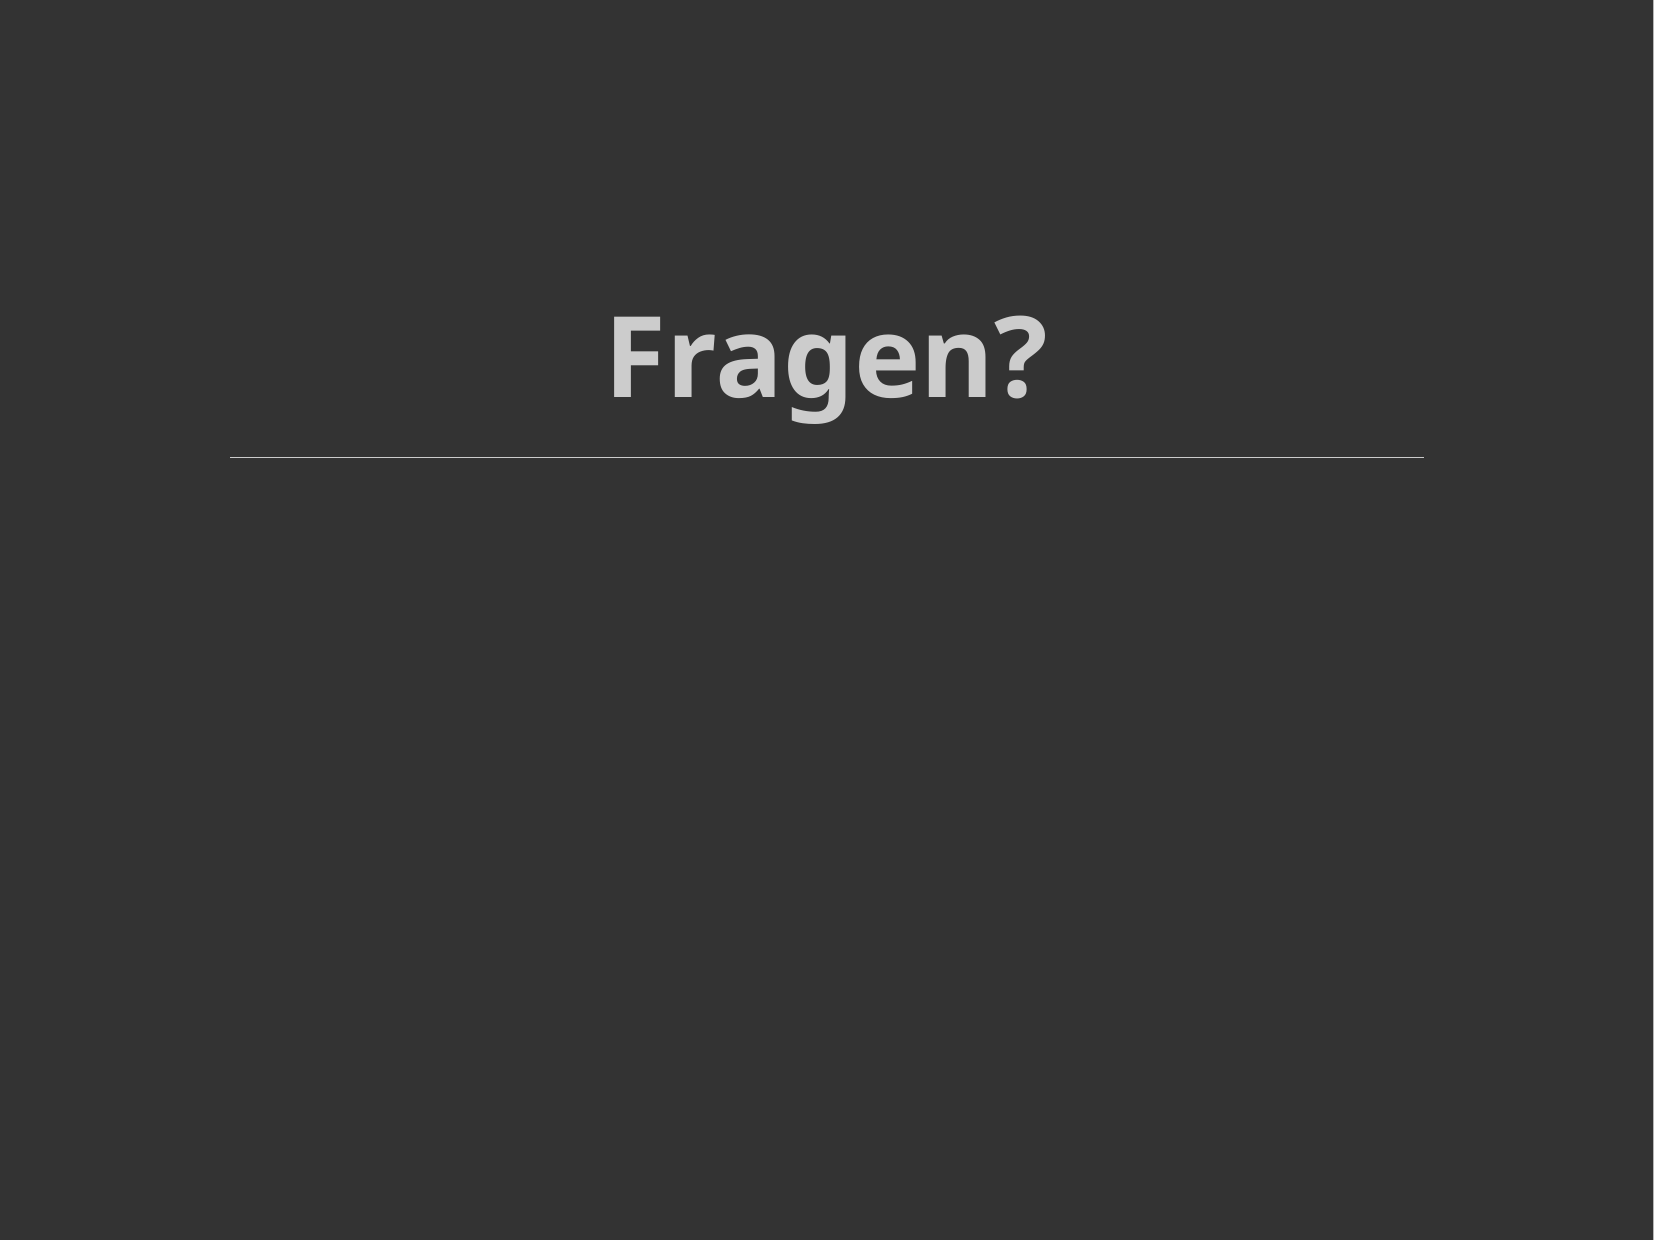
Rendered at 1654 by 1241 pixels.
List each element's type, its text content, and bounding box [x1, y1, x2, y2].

title Fragen? [82, 250, 1571, 458]
